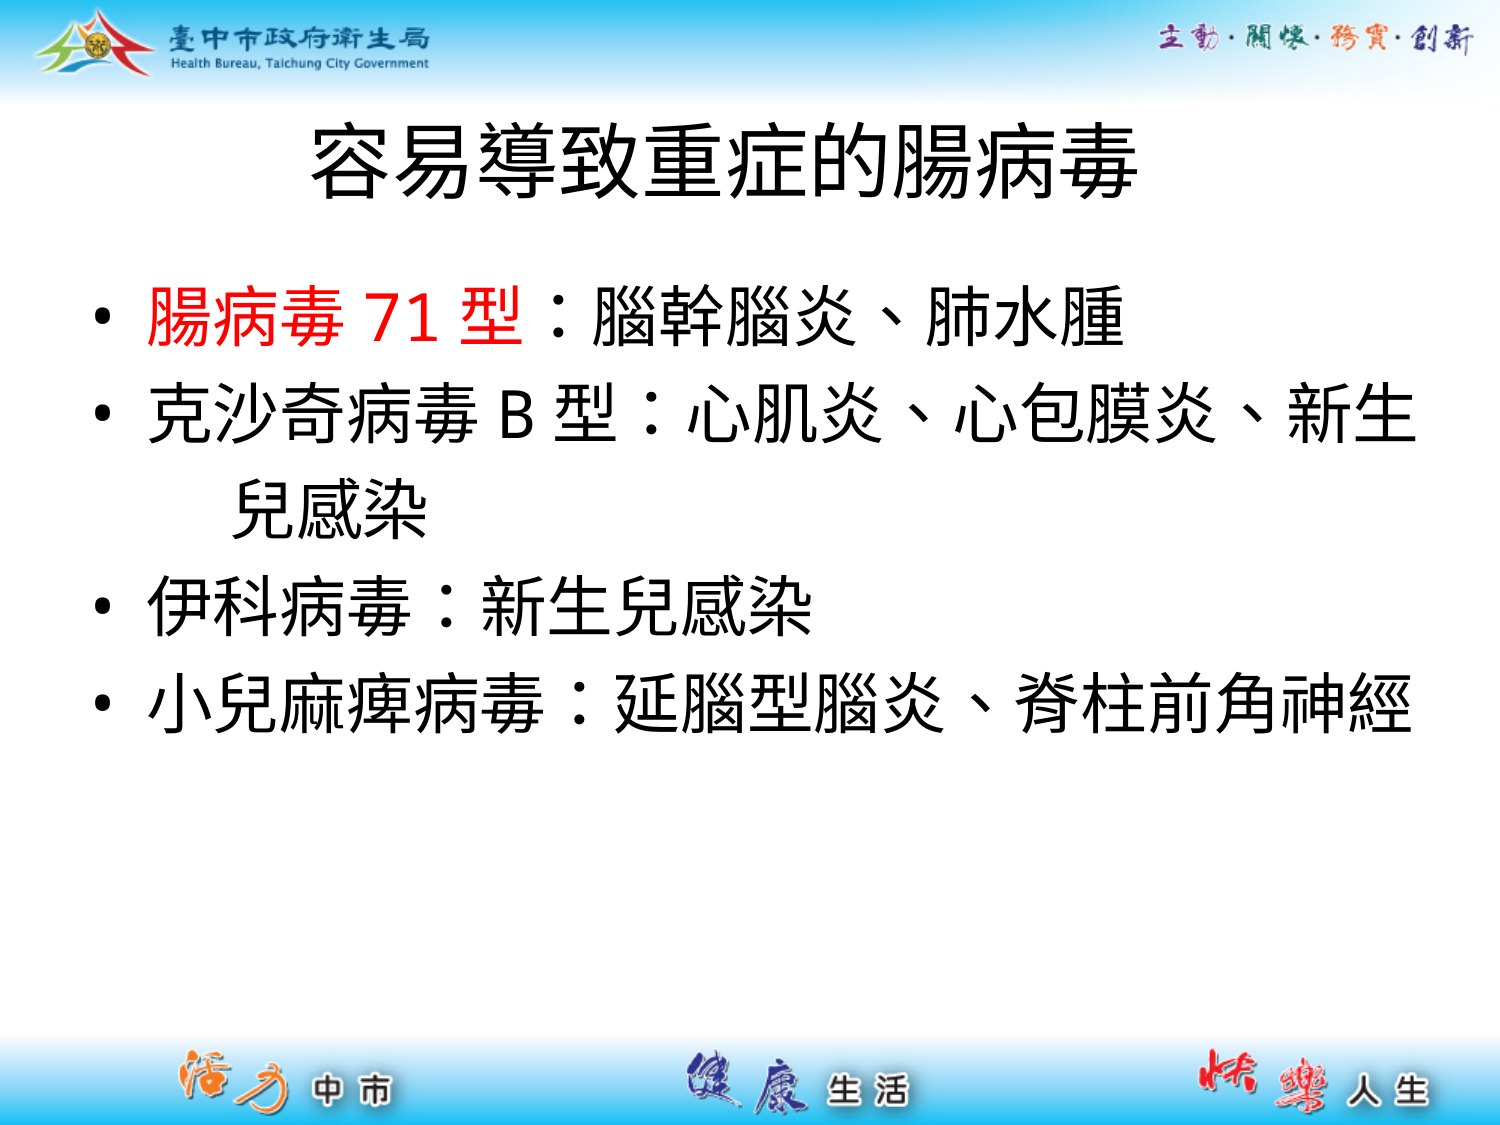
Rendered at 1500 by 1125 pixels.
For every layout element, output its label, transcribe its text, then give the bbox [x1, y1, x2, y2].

title 容易導致重症的腸病毒 [75, 101, 1426, 233]
list 腸病毒71型：腦幹腦炎、肺水腫 克沙奇病毒B型：心肌炎、心包膜炎、新生 兒感染 伊科病毒：新生兒感染 小兒麻痺病毒：延腦型腦炎、脊柱前角神經 [75, 267, 1459, 1005]
